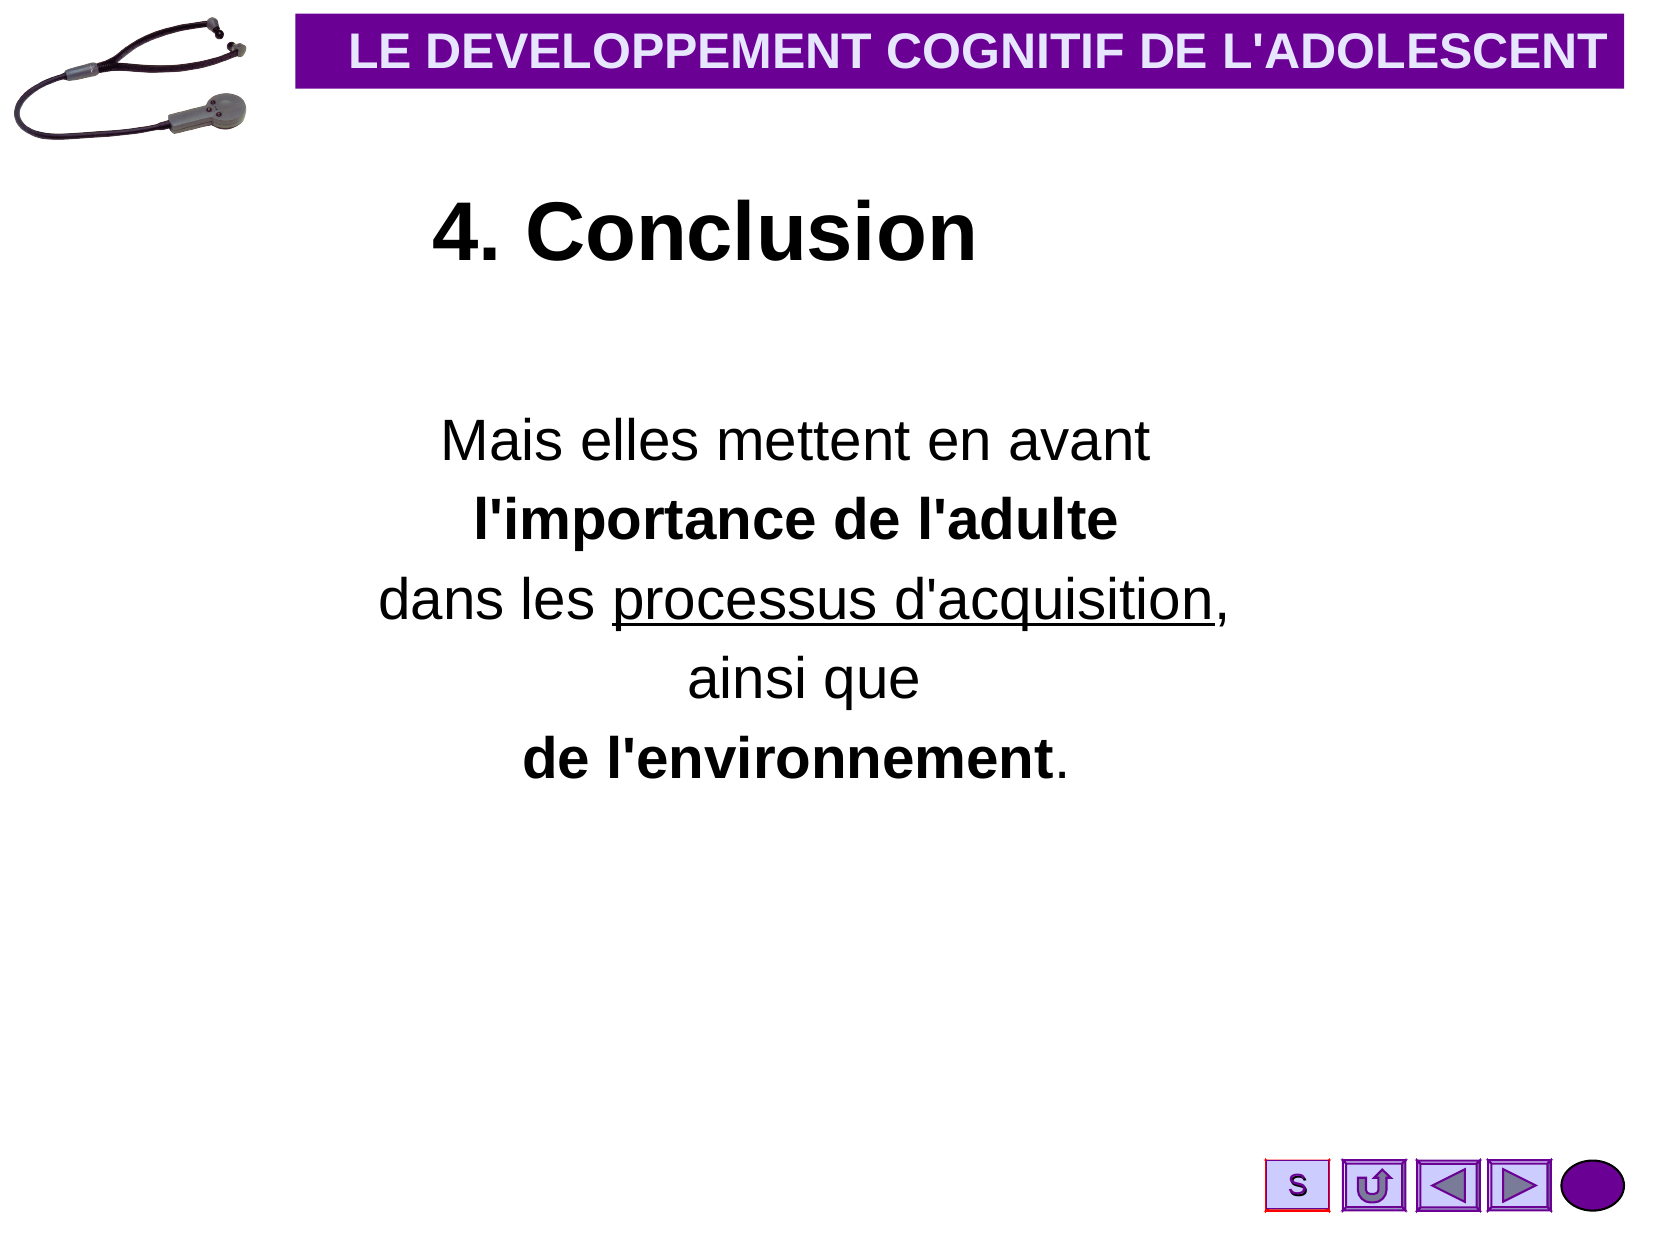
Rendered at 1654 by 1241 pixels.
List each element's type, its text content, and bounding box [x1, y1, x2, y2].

text_box LE DEVELOPPEMENT COGNITIF DE L'ADOLESCENT [295, 13, 1625, 89]
text_box 4. Conclusion [287, 112, 994, 286]
list Mais elles mettent en avant l'importance de l'adulte dans les processus d'acquisition, ainsi que de l'environnement. [88, 400, 1465, 801]
picture [8, 8, 260, 153]
text_box [1561, 1160, 1625, 1211]
